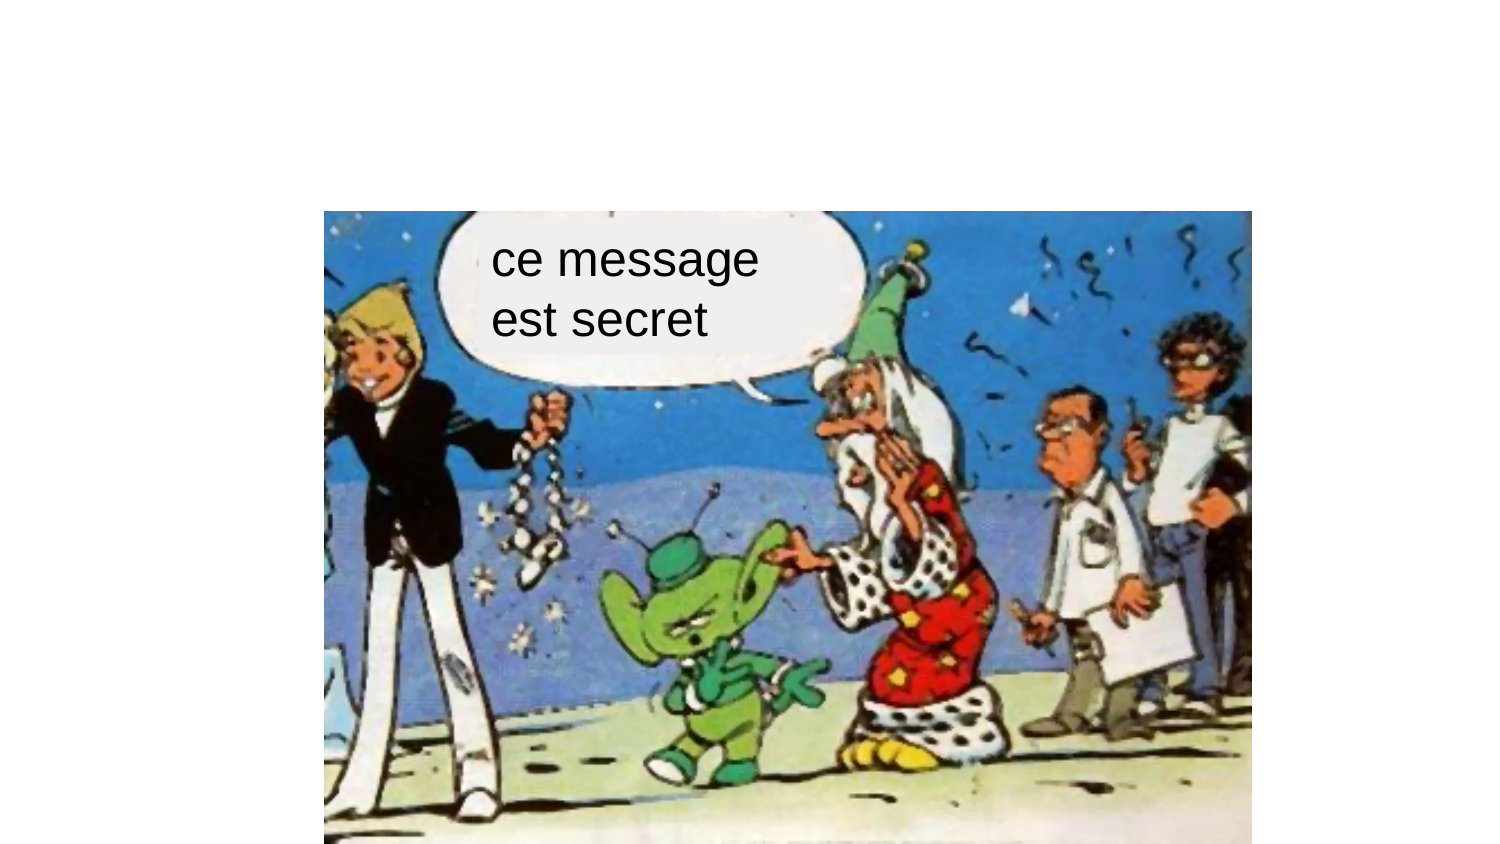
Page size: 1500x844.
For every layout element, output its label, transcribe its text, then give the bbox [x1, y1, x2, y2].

text_box ce message est secret [476, 211, 839, 371]
picture [324, 211, 1252, 844]
